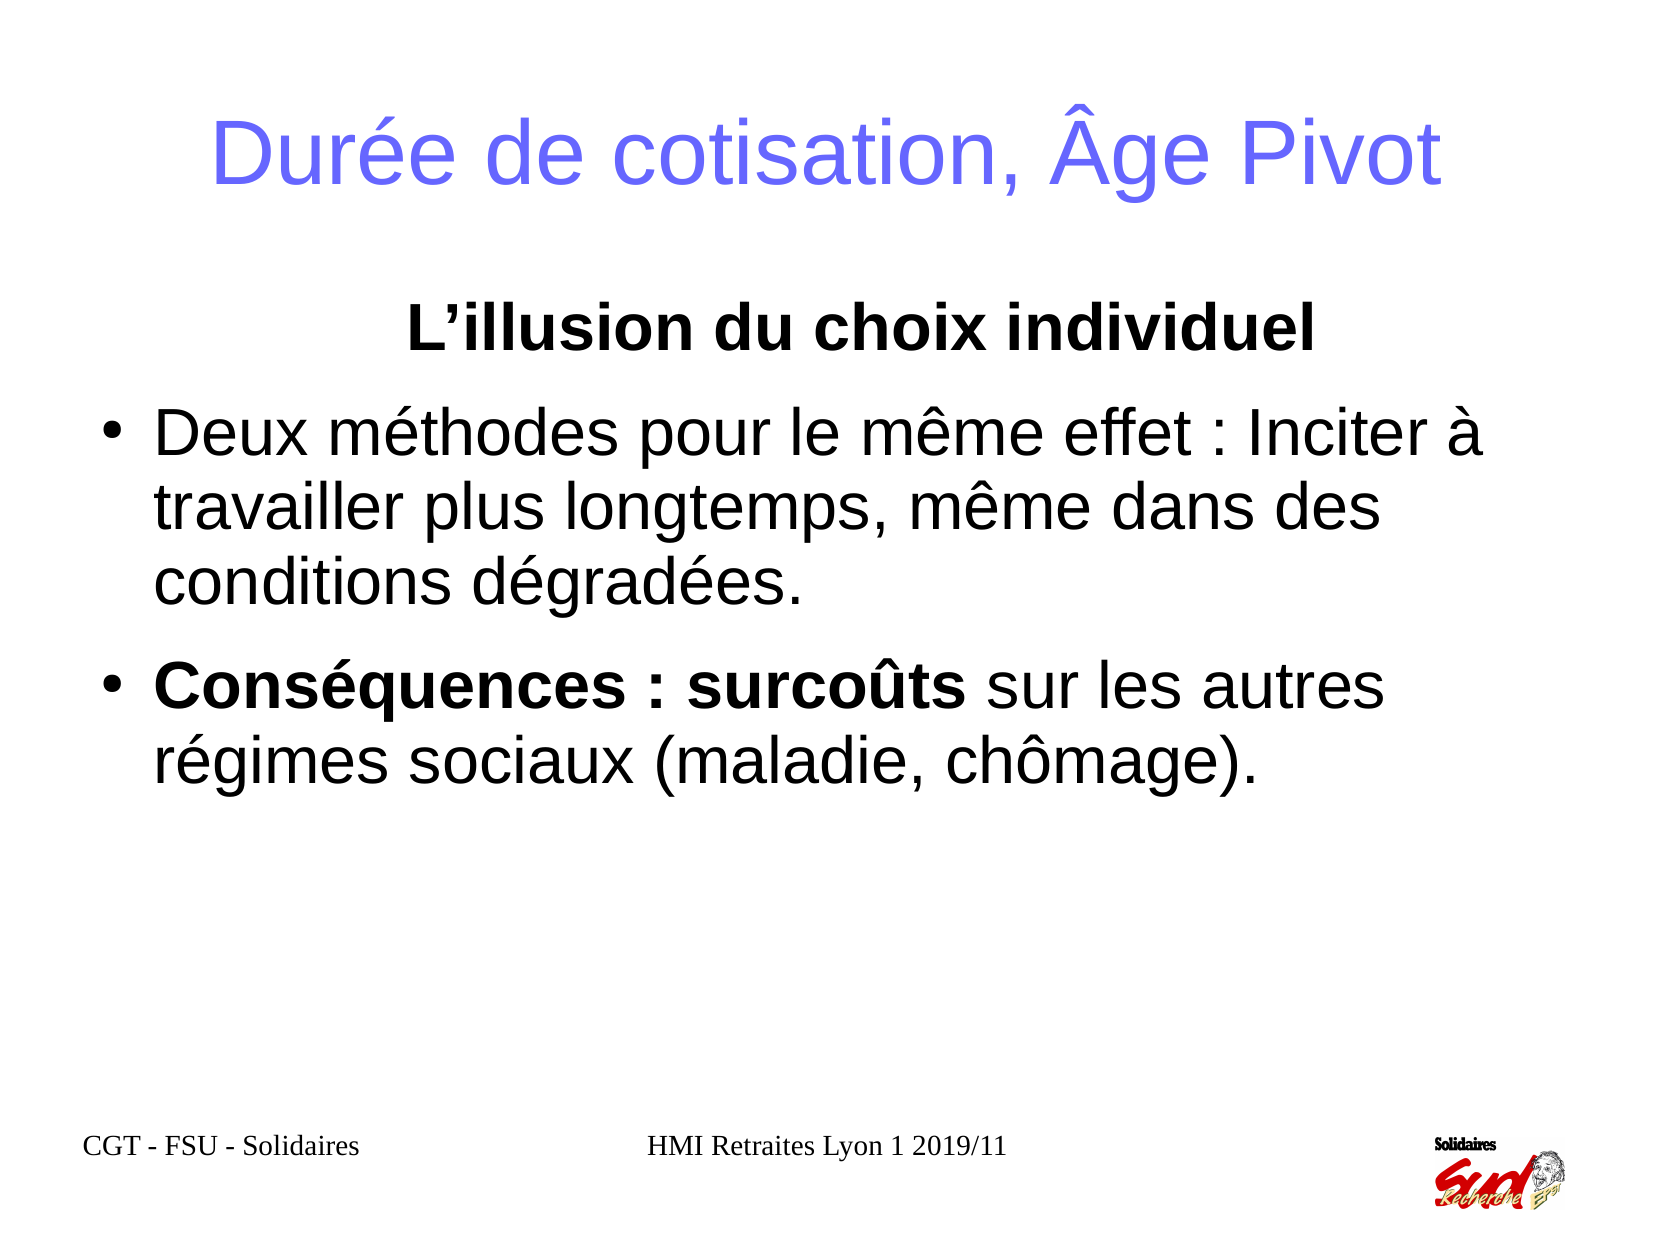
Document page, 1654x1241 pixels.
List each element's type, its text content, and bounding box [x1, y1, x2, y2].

picture [1435, 1137, 1565, 1210]
list L’illusion du choix individuel Deux méthodes pour le même effet : Inciter à travailler plus longtemps, même dans des conditions dégradées. Conséquences : surcoûts sur les autres régimes sociaux (maladie, chômage). [82, 290, 1571, 1010]
title Durée de cotisation, Âge Pivot [82, 49, 1571, 257]
